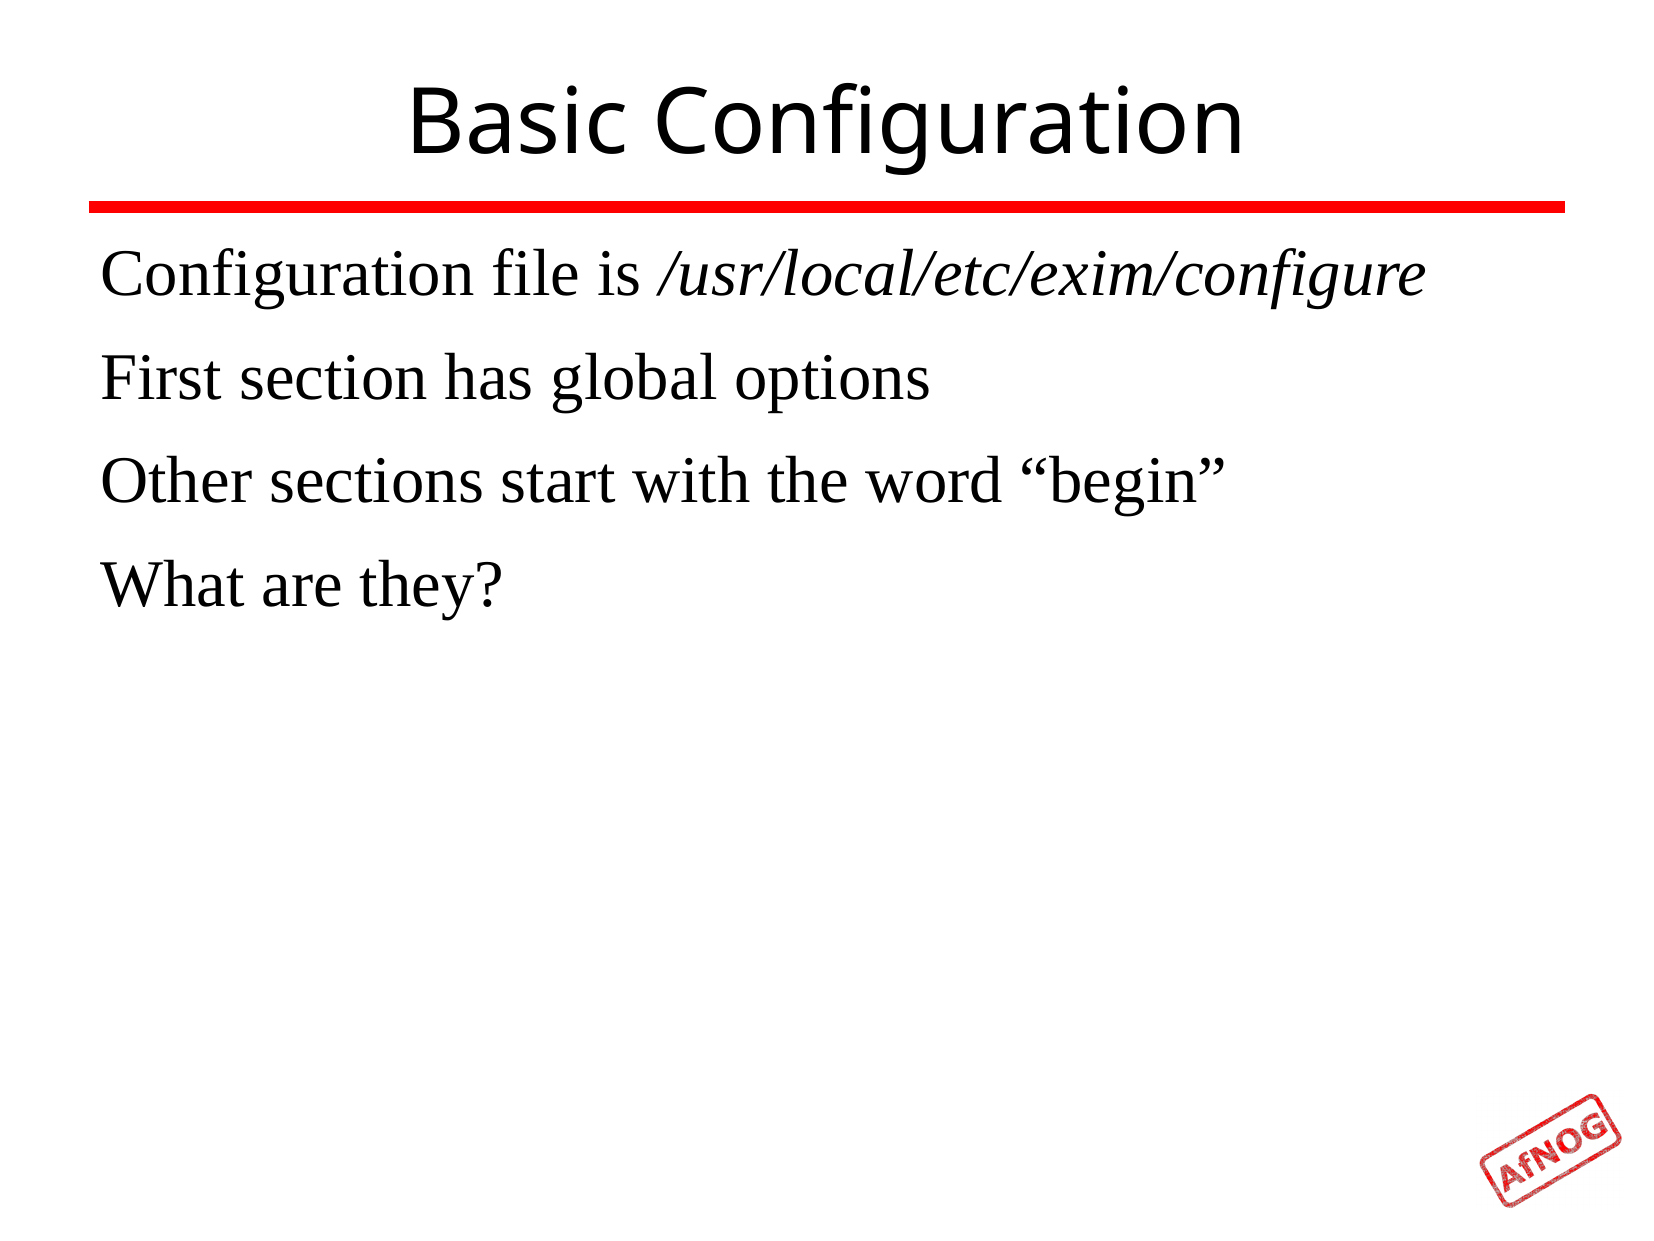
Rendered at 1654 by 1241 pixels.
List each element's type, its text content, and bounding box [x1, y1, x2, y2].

title Basic Configuration [88, 29, 1565, 207]
picture [1476, 1090, 1625, 1211]
list Configuration file is /usr/local/etc/exim/configure First section has global options Other sections start with the word “begin” What are they? [82, 236, 1571, 1123]
